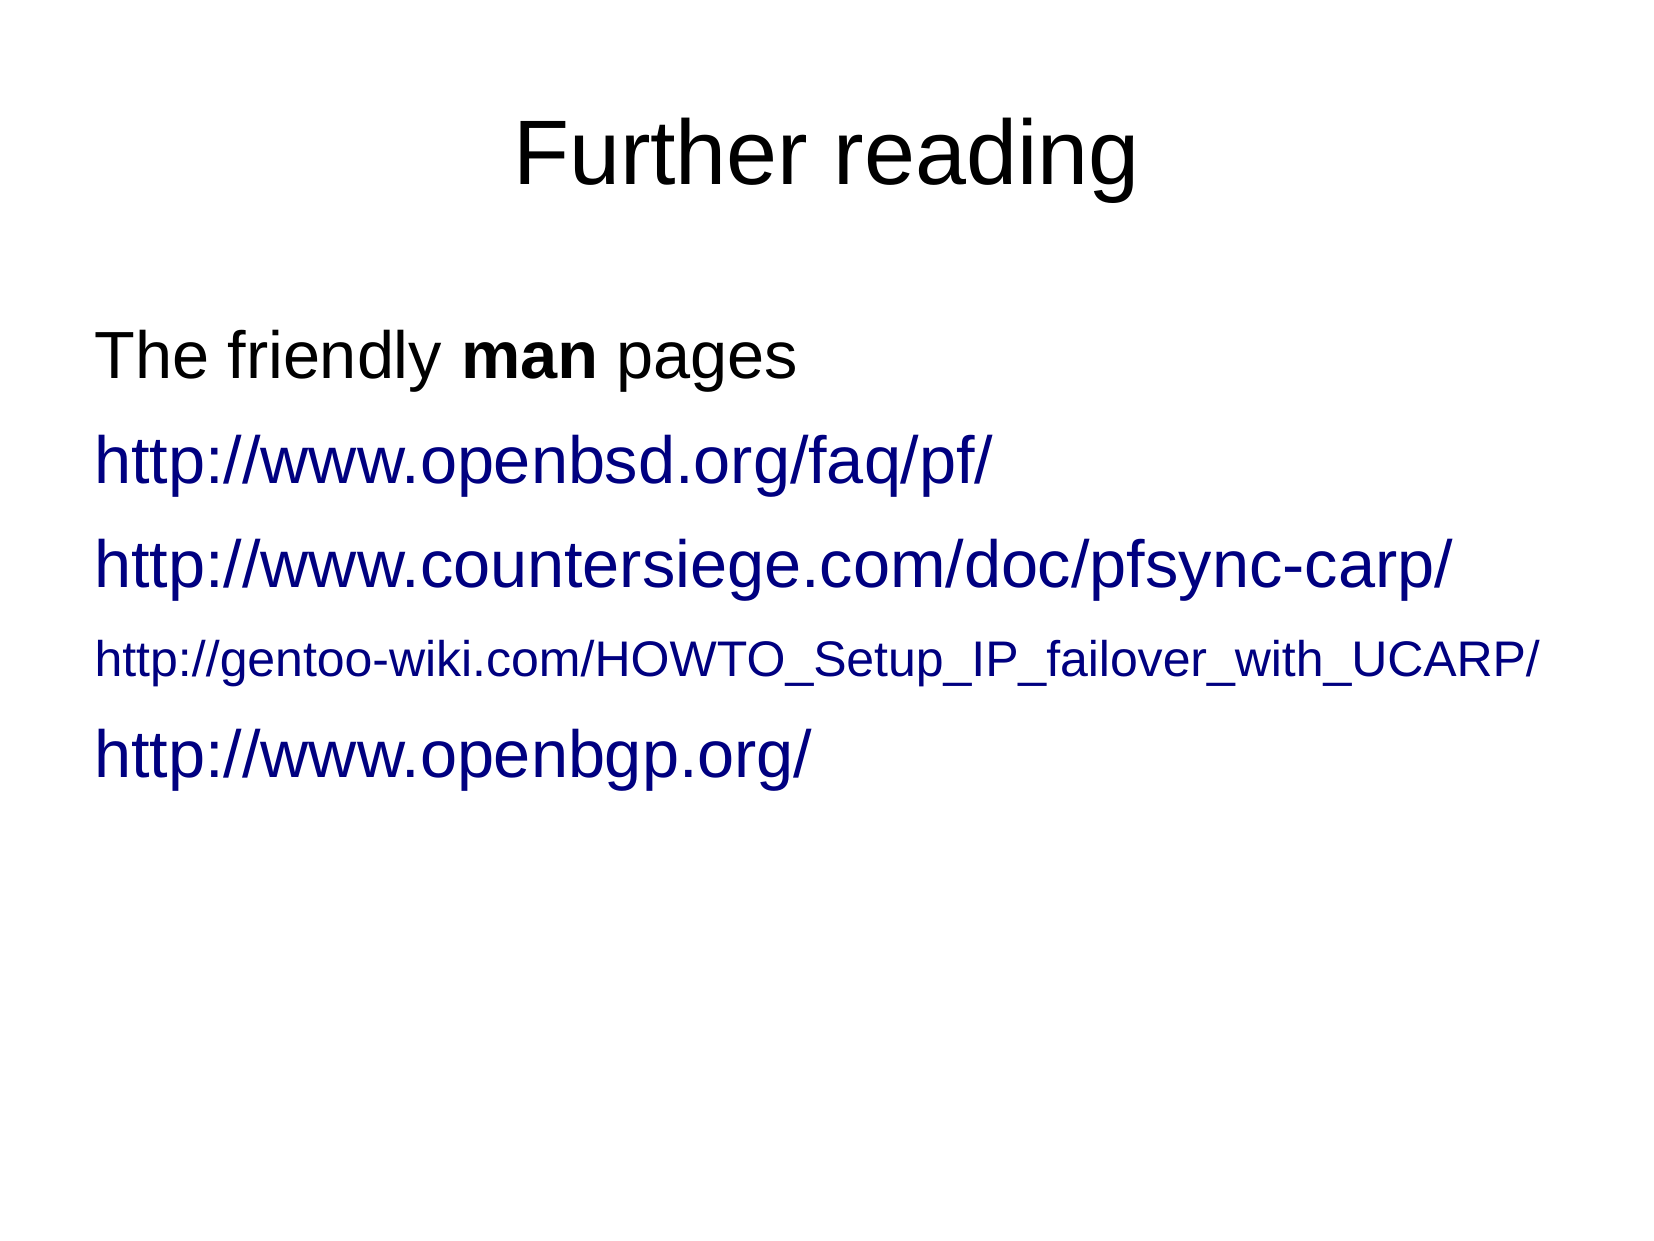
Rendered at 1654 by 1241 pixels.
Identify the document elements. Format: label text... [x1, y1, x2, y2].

title Further reading [82, 56, 1571, 250]
list The friendly man pages http://www.openbsd.org/faq/pf/ http://www.countersiege.com/doc/pfsync-carp/ http://gentoo-wiki.com/HOWTO_Setup_IP_failover_with_UCARP/ http://www.openbgp.org/ [76, 318, 1625, 1123]
